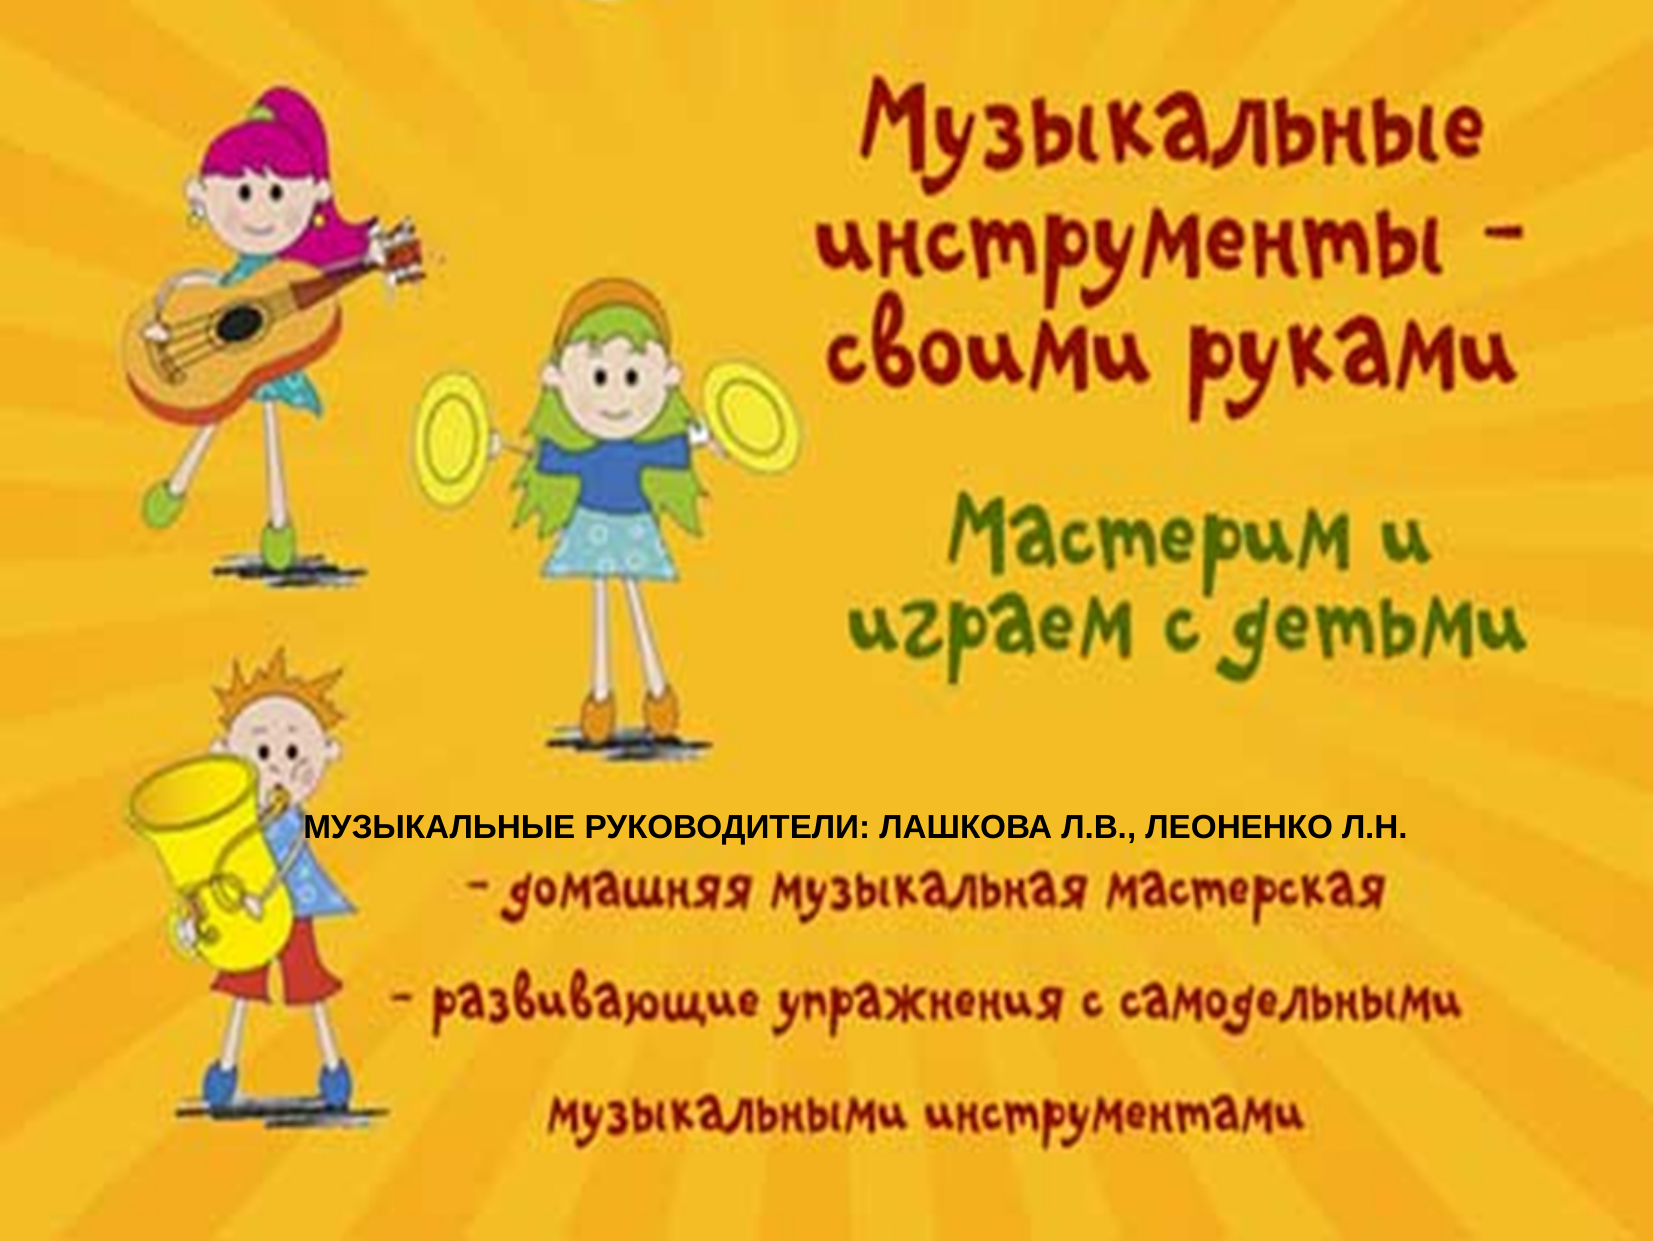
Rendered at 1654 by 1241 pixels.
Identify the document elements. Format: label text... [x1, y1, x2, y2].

title Музыкальные руководители: Лашкова Л.В., Леоненко Л.Н. Презентация для родителей [130, 29, 1537, 1044]
picture [0, 0, 1654, 1241]
